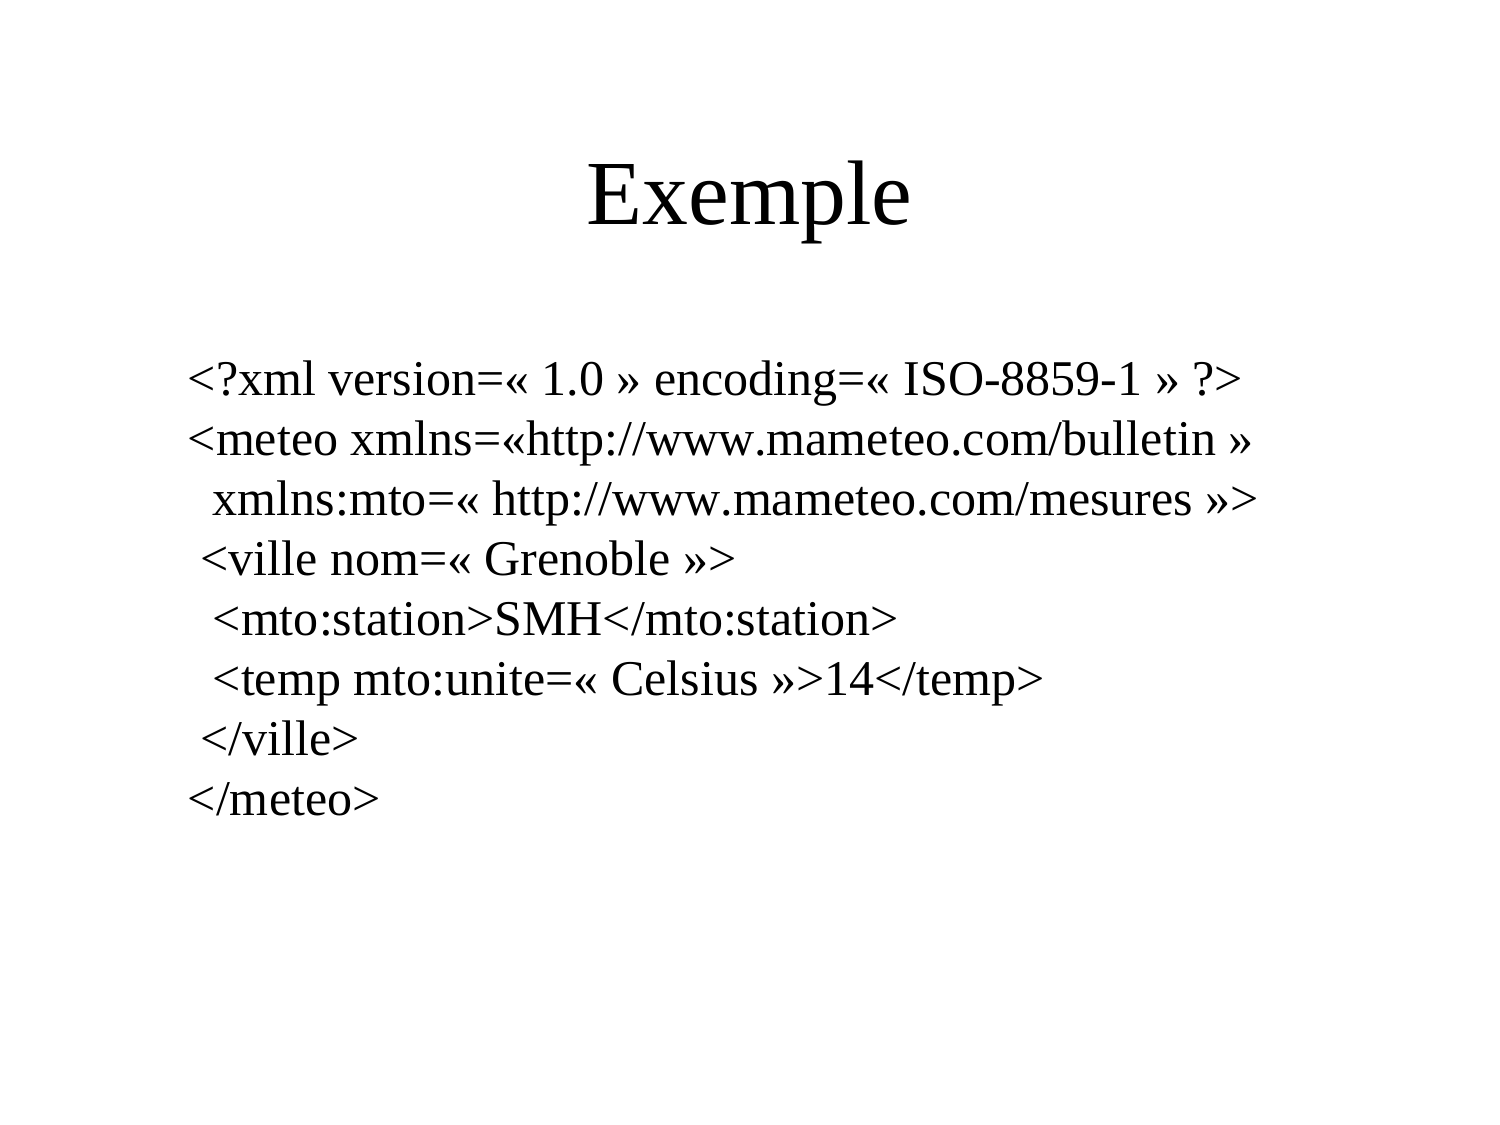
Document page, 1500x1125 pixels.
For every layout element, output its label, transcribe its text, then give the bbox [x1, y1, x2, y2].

text_box <?xml version=« 1.0 » encoding=« ISO-8859-1 » ?> <meteo xmlns=«http://www.mameteo.com/bulletin » xmlns:mto=« http://www.mameteo.com/mesures »> <ville nom=« Grenoble »> <mto:station>SMH</mto:station> <temp mto:unite=« Celsius »>14</temp> </ville> </meteo> [173, 337, 1283, 833]
title Exemple [112, 99, 1388, 288]
